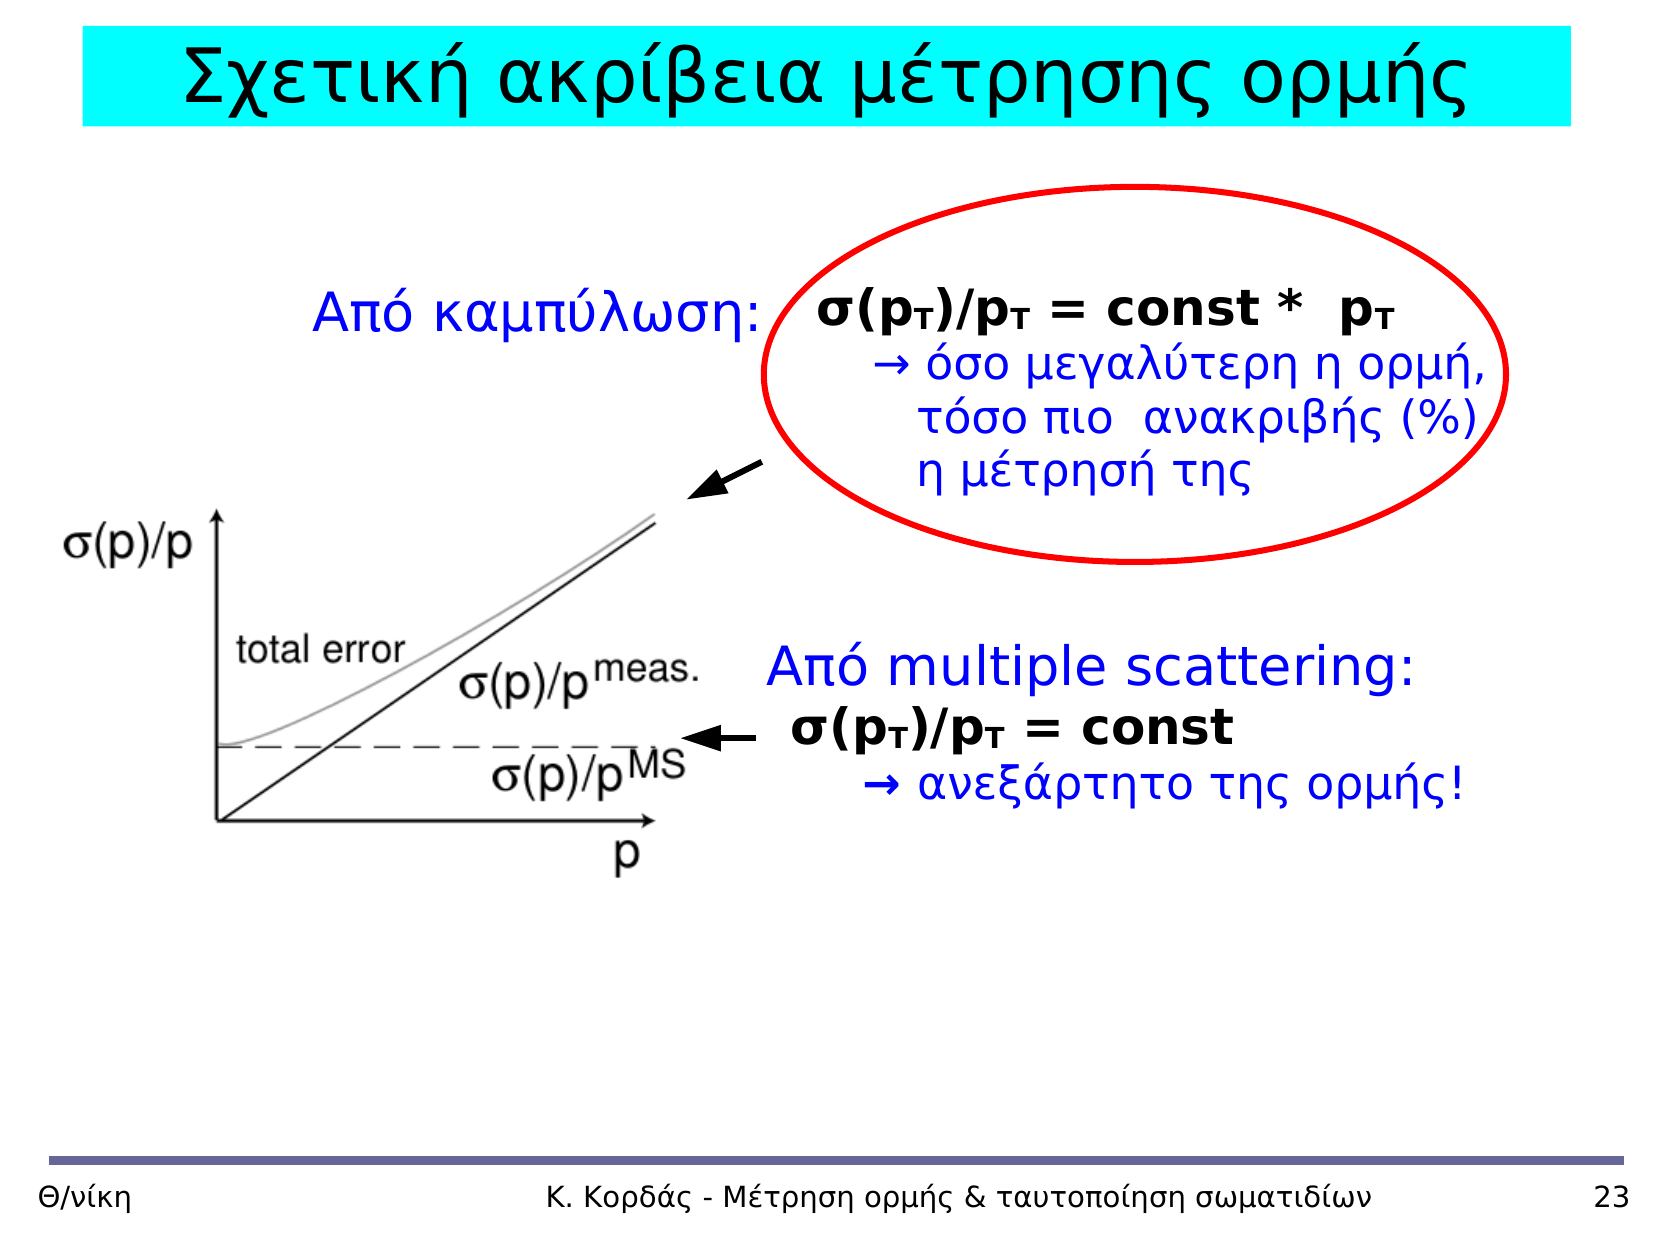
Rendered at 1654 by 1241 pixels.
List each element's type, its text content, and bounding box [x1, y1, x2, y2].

text_box Από multiple scattering: σ(pT)/pT = const → ανεξάρτητο της ορμής! [752, 627, 1482, 835]
text_box Από καμπύλωση: [770, 323, 783, 352]
picture [61, 467, 712, 904]
text_box Από καμπύλωση: [297, 273, 783, 352]
title Σχετική ακρίβεια μέτρησης ορμής [82, 25, 1571, 127]
text_box σ(pT)/pT = const * pT → όσο μεγαλύτερη η ορμή, τόσο πιο ανακριβής (%) η μέτρησή της [783, 271, 1517, 522]
